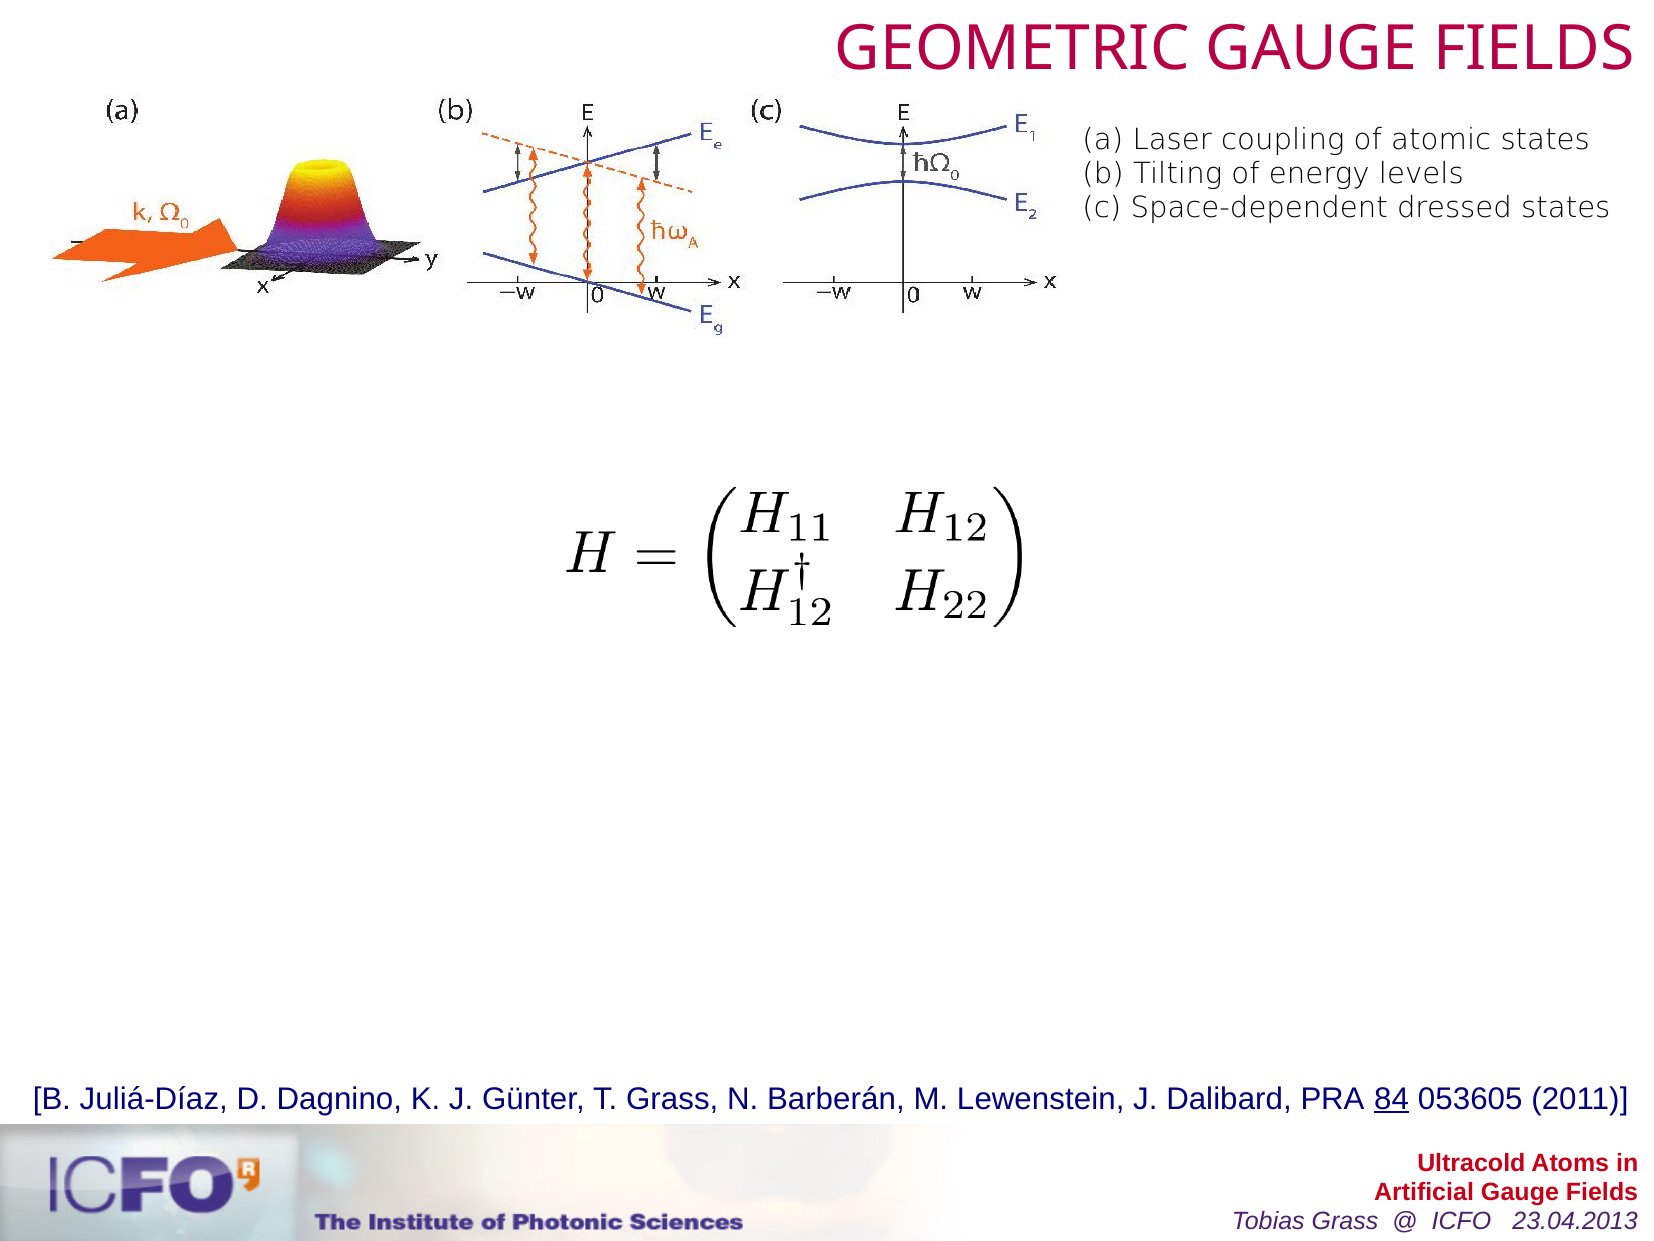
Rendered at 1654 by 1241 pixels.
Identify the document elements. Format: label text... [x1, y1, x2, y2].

text_box GEOMETRIC GAUGE FIELDS [0, 0, 1651, 99]
text_box (a) Laser coupling of atomic states (b) Tilting of energy levels (c) Space-dependent dressed states [1081, 114, 1654, 264]
picture [51, 85, 1081, 338]
picture [566, 486, 1022, 627]
text_box [B. Juliá-Díaz, D. Dagnino, K. J. Günter, T. Grass, N. Barberán, M. Lewenstein, J. Dalibard, PRA 84 053605 (2011)] [17, 1073, 1645, 1124]
picture [0, 1124, 976, 1241]
text_box Ultracold Atoms in Artificial Gauge Fields Tobias Grass @ ICFO 23.04.2013 [712, 1138, 1654, 1241]
